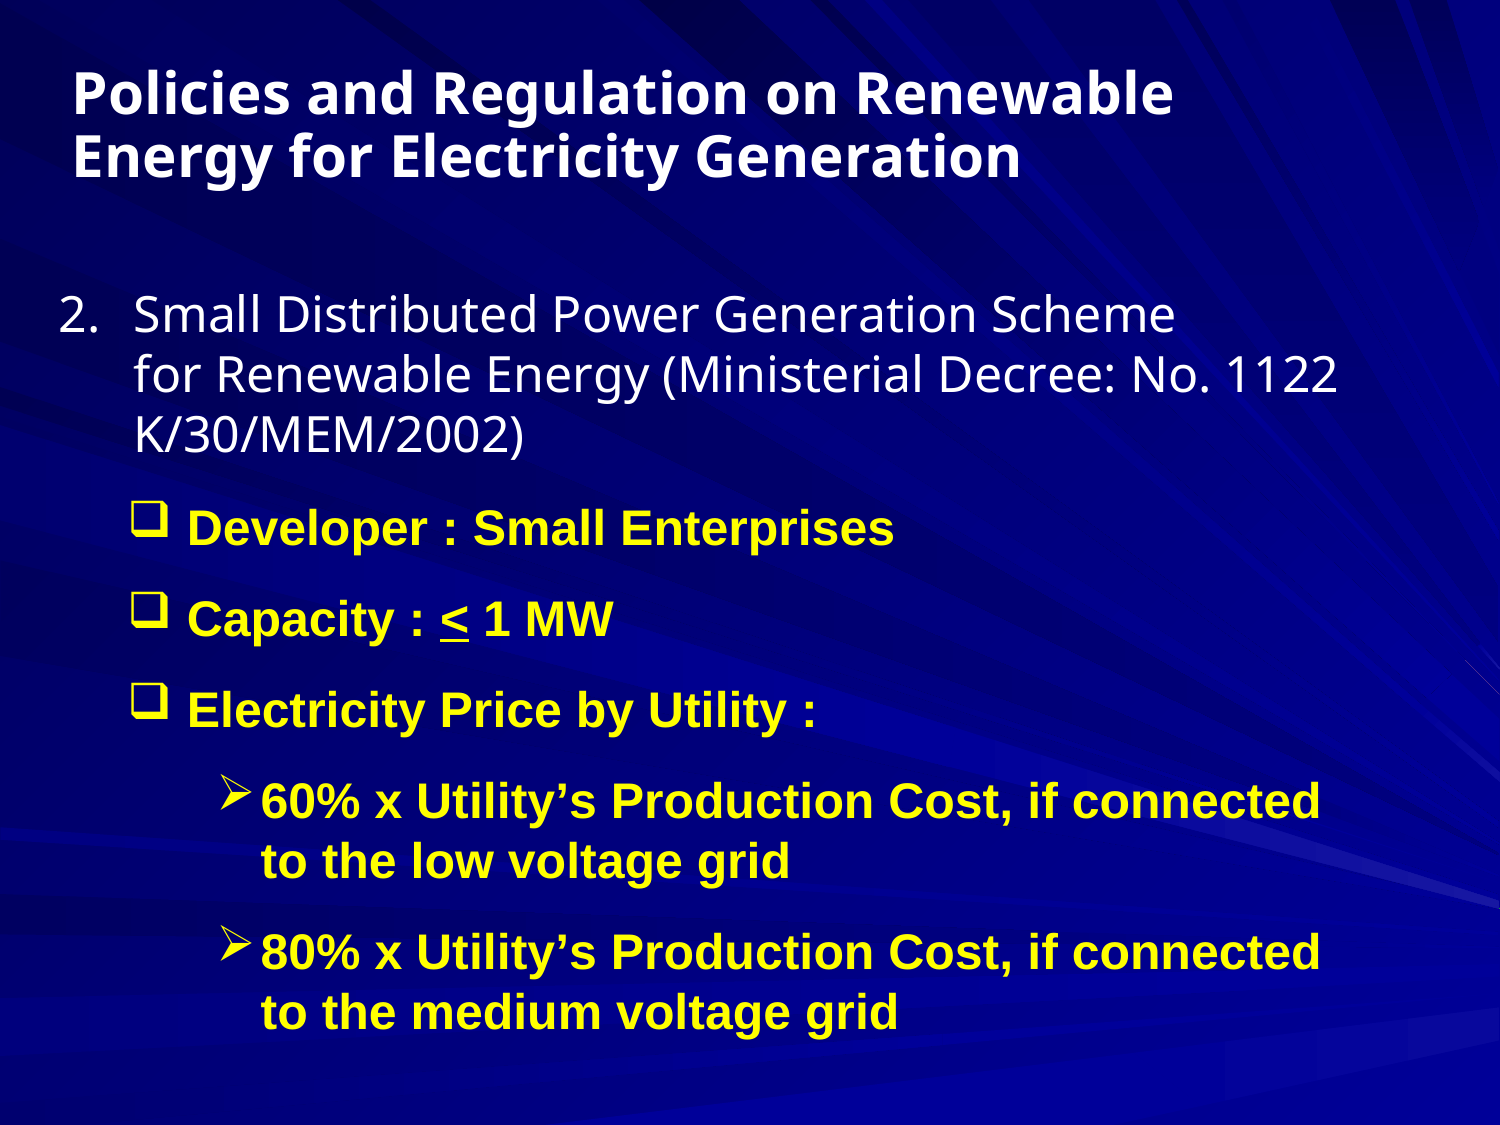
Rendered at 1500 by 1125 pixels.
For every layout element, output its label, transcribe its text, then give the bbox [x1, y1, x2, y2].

text_box 2. Small Distributed Power Generation Scheme for Renewable Energy (Ministerial Decree: No. 1122 K/30/MEM/2002) [44, 274, 1456, 471]
text_box Developer : Small Enterprises Capacity : < 1 MW Electricity Price by Utility : 60% x Utility’s Production Cost, if connected to the low voltage grid 80% x Utility’s Production Cost, if connected to the medium voltage grid [112, 487, 1398, 1048]
text_box Policies and Regulation on Renewable Energy for Electricity Generation [57, 56, 1349, 199]
